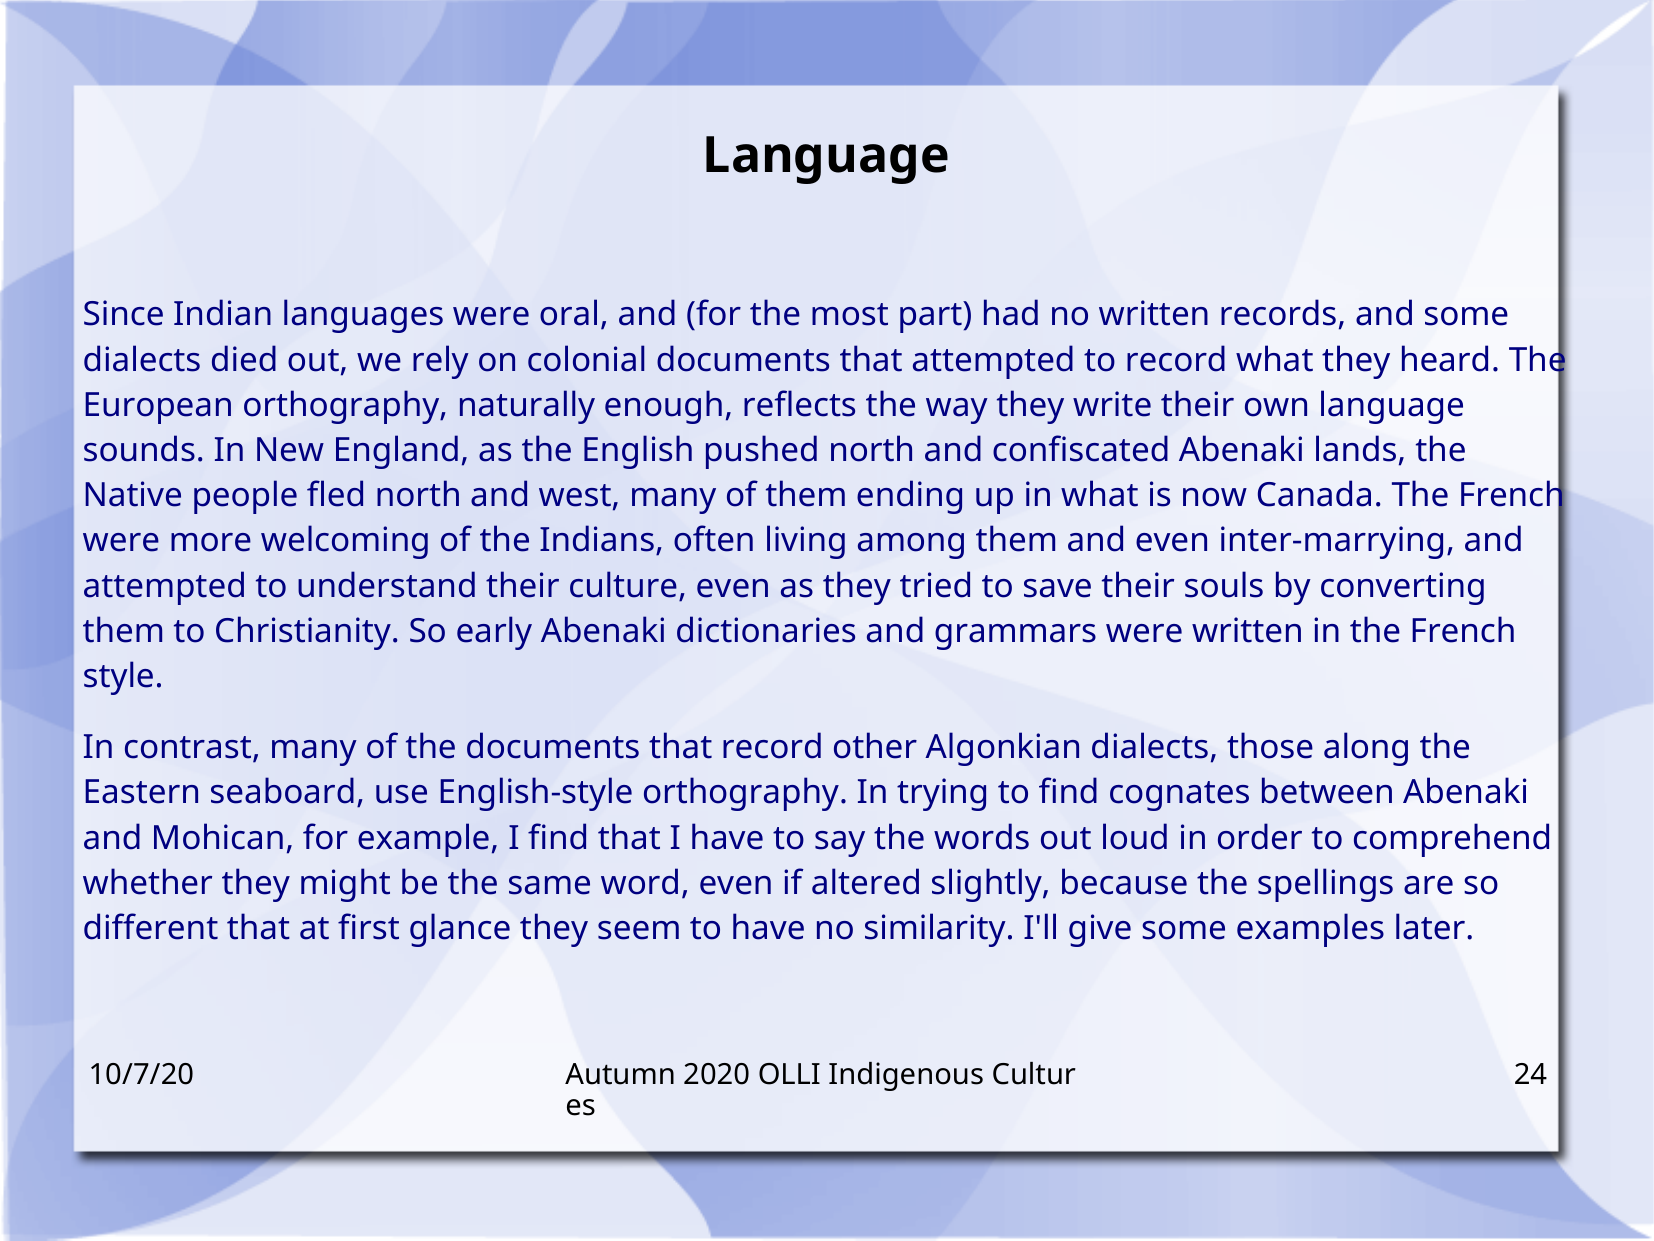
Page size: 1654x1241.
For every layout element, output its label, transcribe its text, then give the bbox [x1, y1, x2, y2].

list Since Indian languages were oral, and (for the most part) had no written records, and some dialects died out, we rely on colonial documents that attempted to record what they heard. The European orthography, naturally enough, reflects the way they write their own language sounds. In New England, as the English pushed north and confiscated Abenaki lands, the Native people fled north and west, many of them ending up in what is now Canada. The French were more welcoming of the Indians, often living among them and even inter-marrying, and attempted to understand their culture, even as they tried to save their souls by converting them to Christianity. So early Abenaki dictionaries and grammars were written in the French style. In contrast, many of the documents that record other Algonkian dialects, those along the Eastern seaboard, use English-style orthography. In trying to find cognates between Abenaki and Mohican, for example, I find that I have to say the words out loud in order to comprehend whether they might be the same word, even if altered slightly, because the spellings are so different that at first glance they seem to have no similarity. I'll give some examples later. [82, 290, 1571, 1144]
picture [0, 0, 1654, 1241]
title Language [82, 49, 1571, 257]
